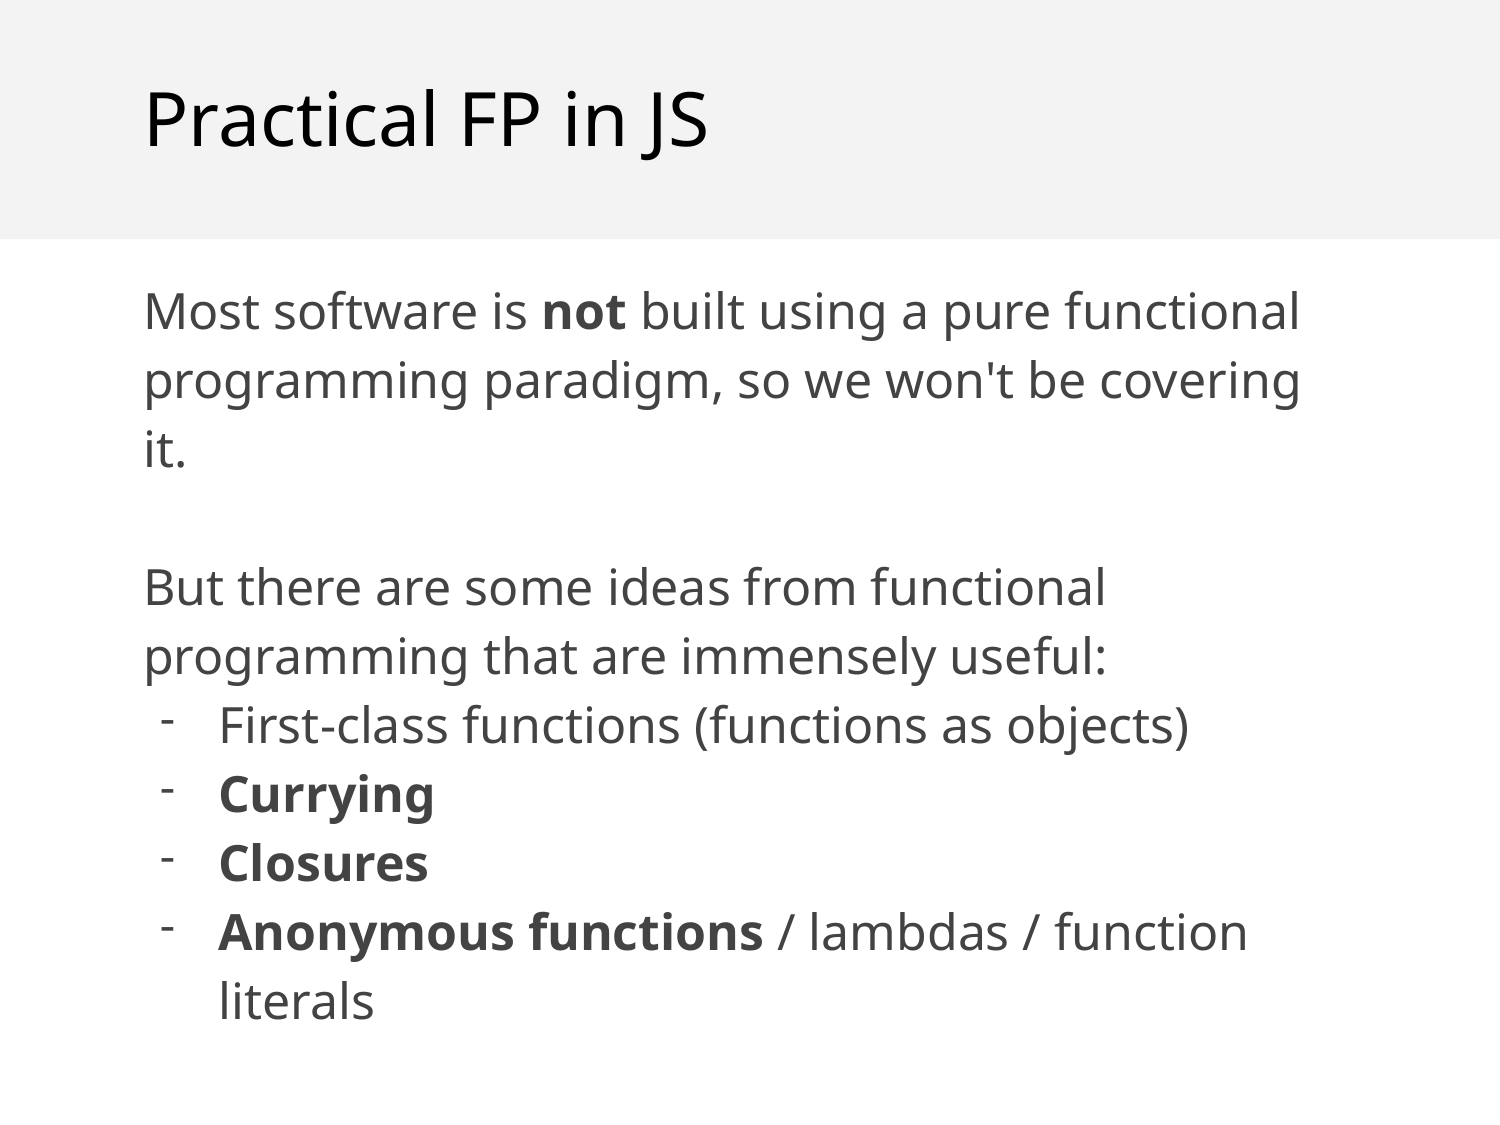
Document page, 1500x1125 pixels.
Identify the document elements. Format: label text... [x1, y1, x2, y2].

list Most software is not built using a pure functional programming paradigm, so we won't be covering it. But there are some ideas from functional programming that are immensely useful: First-class functions (functions as objects) Currying Closures Anonymous functions / lambdas / function literals [128, 255, 1372, 1004]
title Practical FP in JS [128, 56, 1372, 183]
